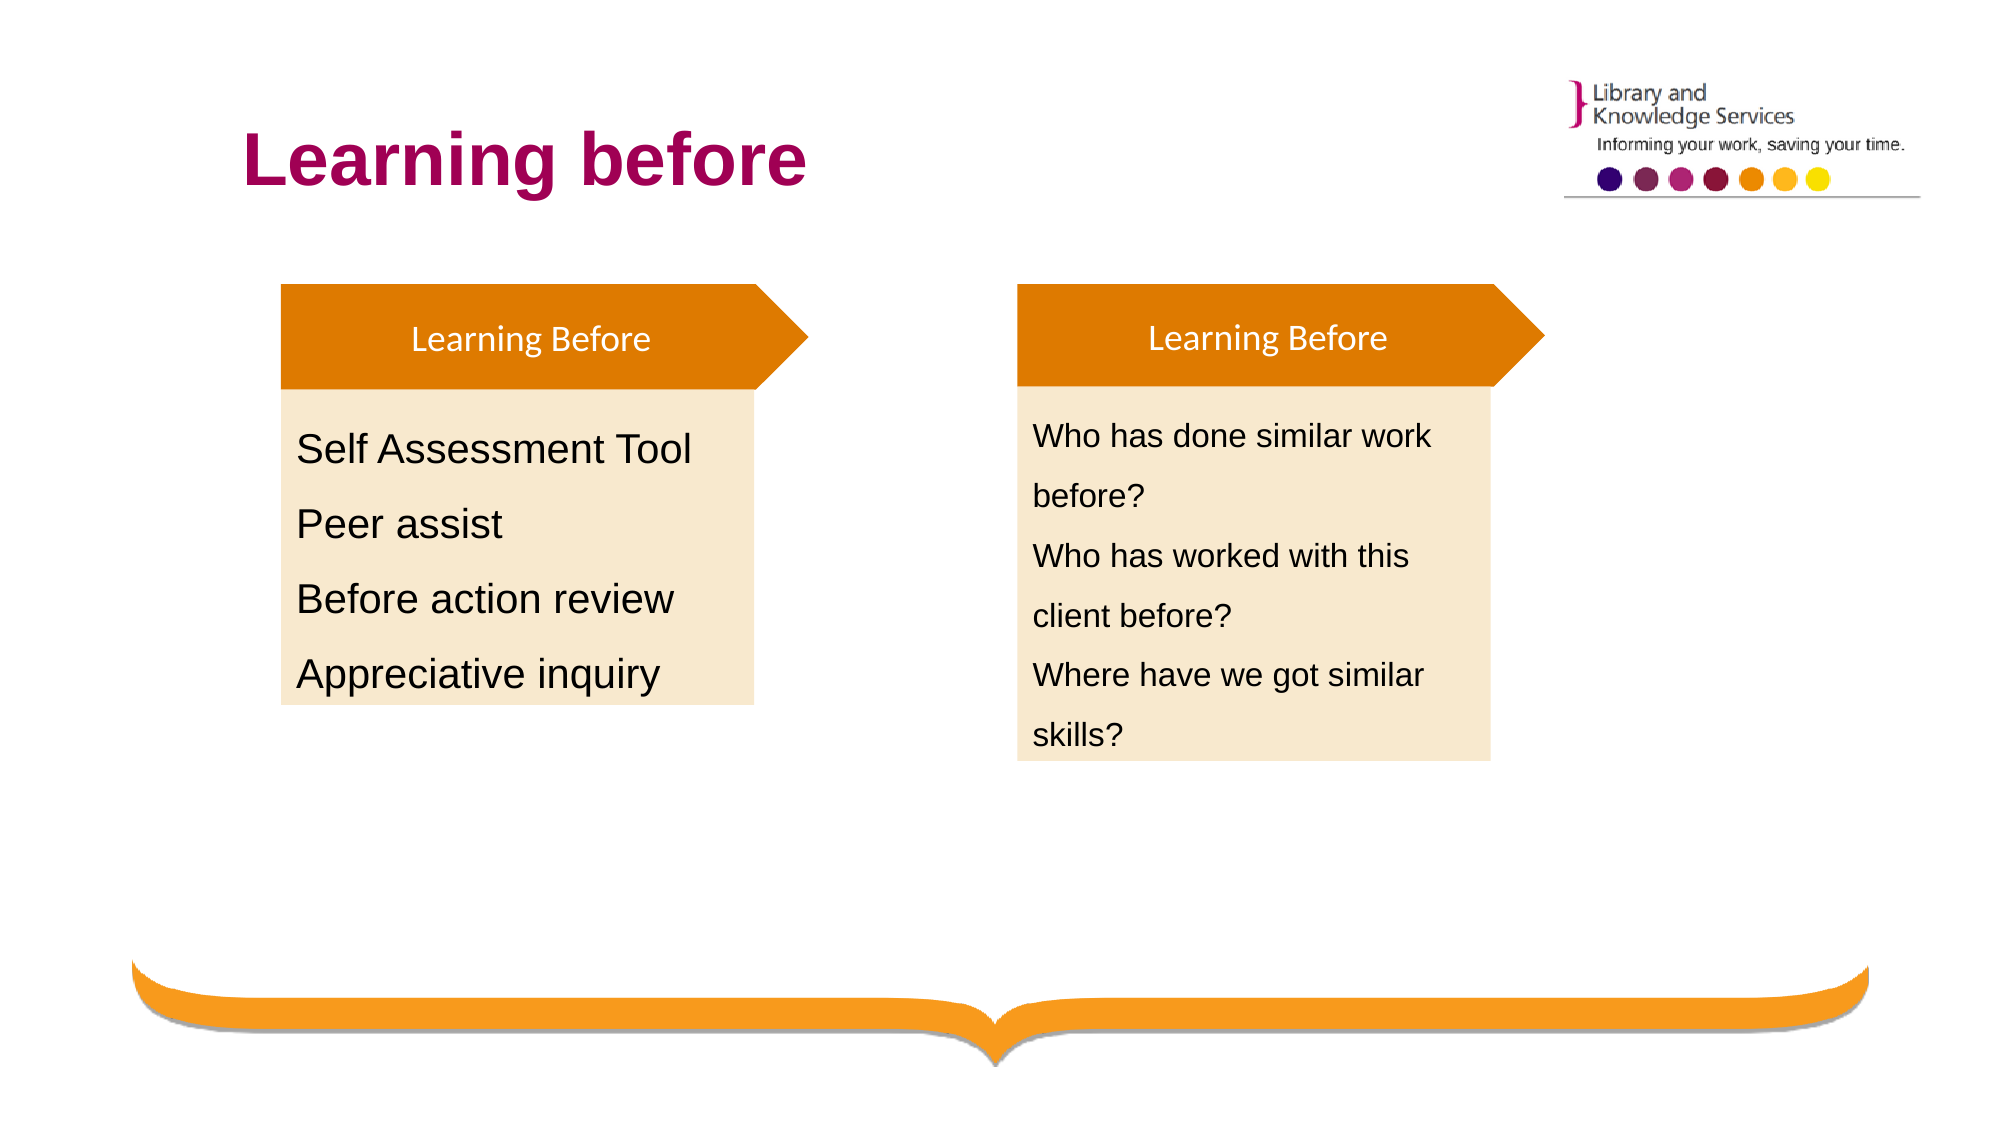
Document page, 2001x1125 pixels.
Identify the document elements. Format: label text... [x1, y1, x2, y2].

picture [1564, 76, 1923, 196]
text_box Who has done similar work before? Who has worked with this client before? Where have we got similar skills? [1017, 386, 1491, 760]
text_box Self Assessment Tool Peer assist Before action review Appreciative inquiry [281, 389, 755, 700]
text_box Learning Before [1017, 284, 1545, 387]
title Learning before [0, 62, 1096, 210]
text_box Learning Before [280, 284, 809, 390]
picture [132, 959, 1868, 1063]
